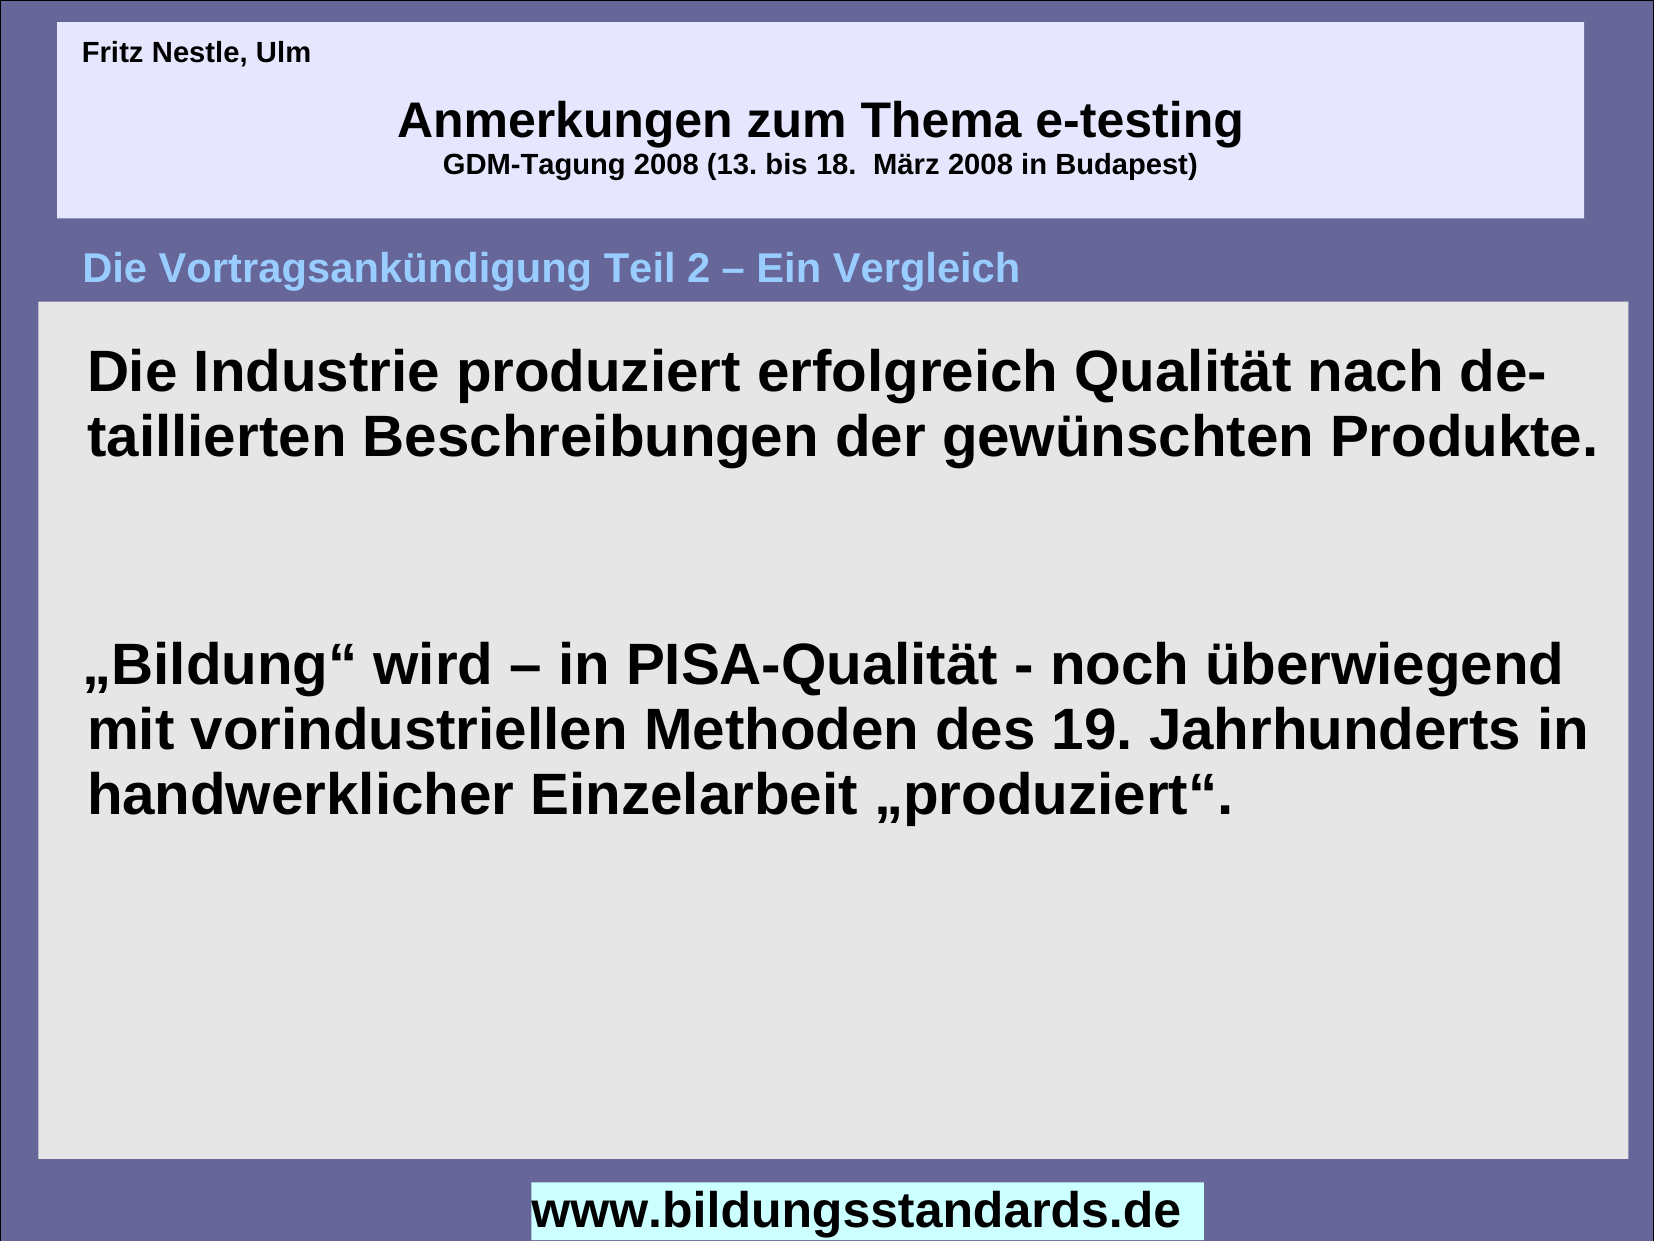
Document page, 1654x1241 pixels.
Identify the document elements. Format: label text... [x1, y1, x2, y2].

text_box Fritz Nestle, Ulm Anmerkungen zum Thema e-testing GDM-Tagung 2008 (13. bis 18. März 2008 in Budapest) [57, 22, 1585, 219]
text_box [0, 0, 1654, 1241]
text_box Die Industrie produziert erfolgreich Qualität nach de- taillierten Beschreibungen der gewünschten Produkte. „Bildung“ wird – in PISA-Qualität - noch überwiegend mit vorindustriellen Methoden des 19. Jahrhunderts in handwerklicher Einzelarbeit „produziert“. [38, 301, 1629, 1159]
text_box www.bildungsstandards.de [531, 1182, 1204, 1241]
text_box Die Vortragsankündigung Teil 2 – Ein Vergleich [82, 244, 1171, 295]
